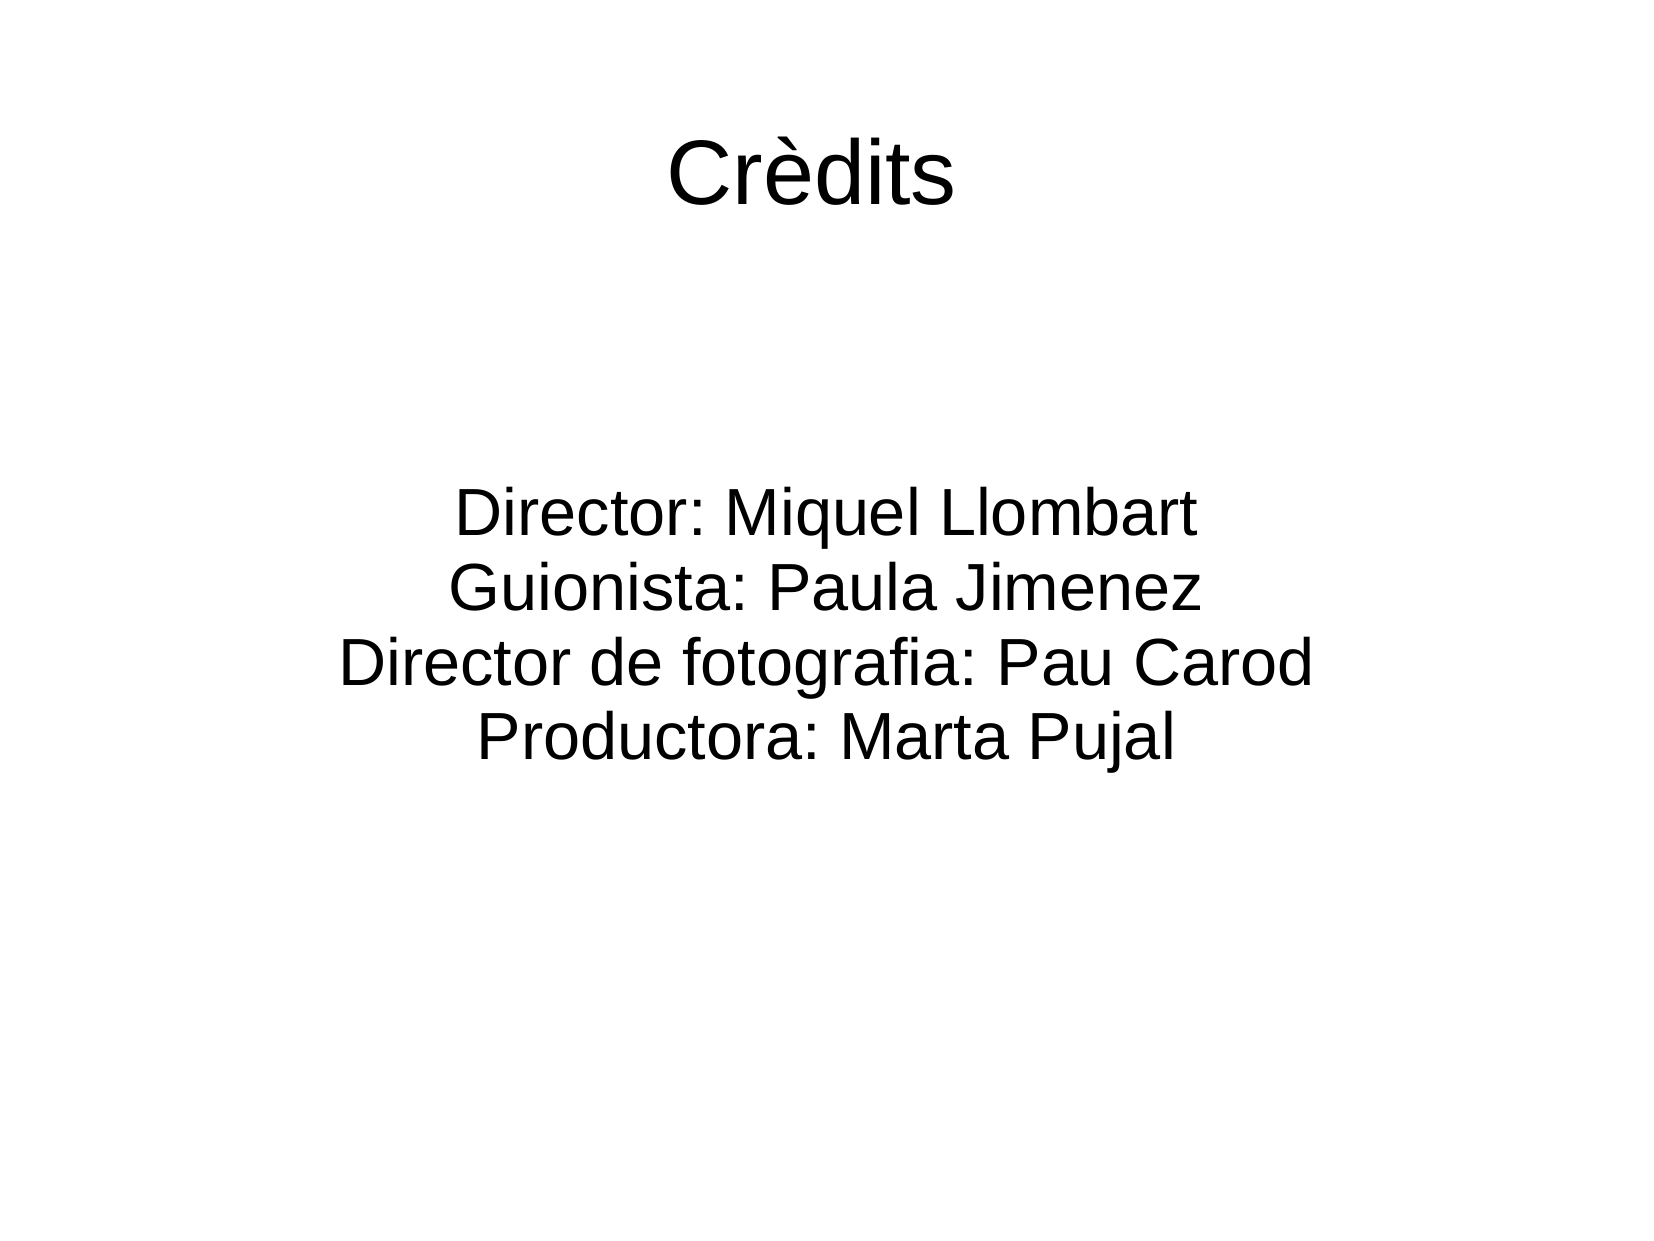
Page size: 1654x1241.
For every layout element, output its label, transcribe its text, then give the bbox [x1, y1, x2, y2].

subtitle Director: Miquel Llombart Guionista: Paula Jimenez Director de fotografia: Pau Carod Productora: Marta Pujal [82, 290, 1571, 1109]
title Crèdits [88, 88, 1536, 257]
